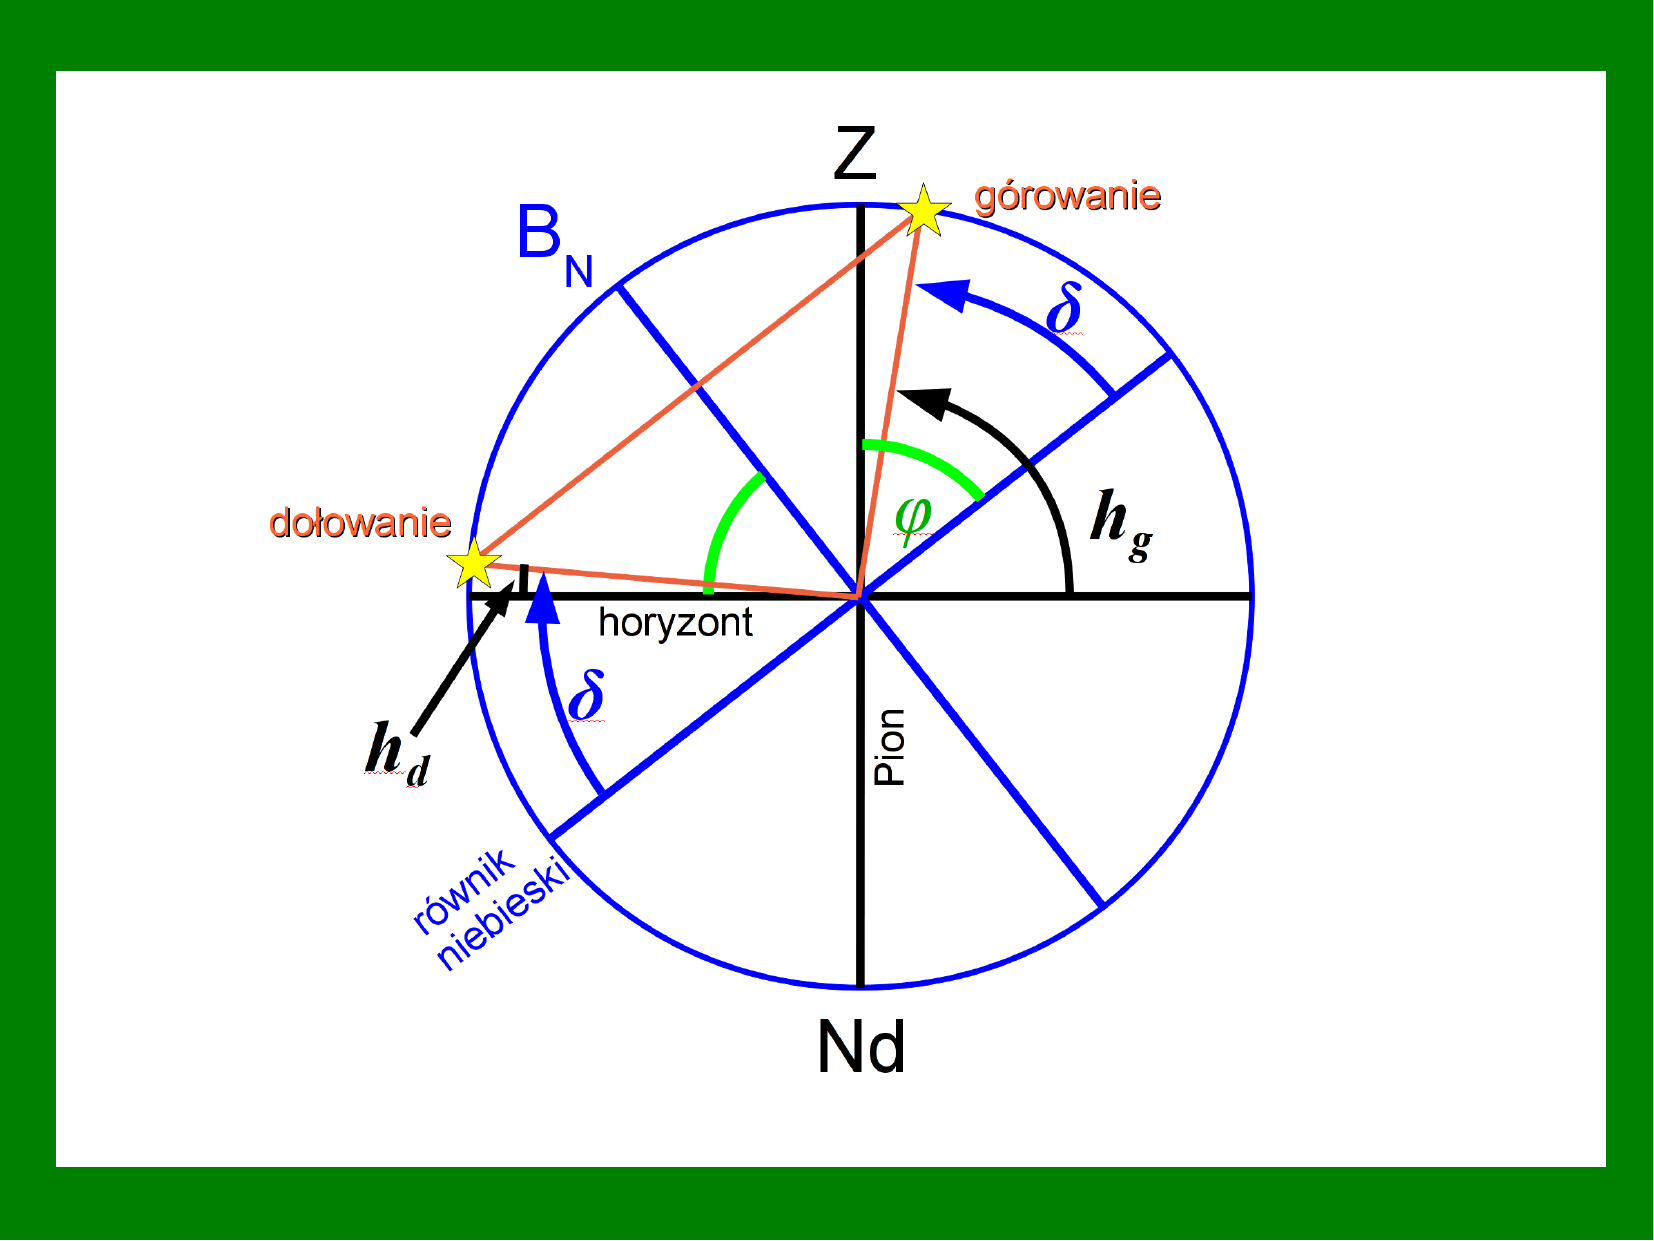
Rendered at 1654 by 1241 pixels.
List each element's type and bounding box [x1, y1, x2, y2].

picture [56, 71, 1606, 1167]
